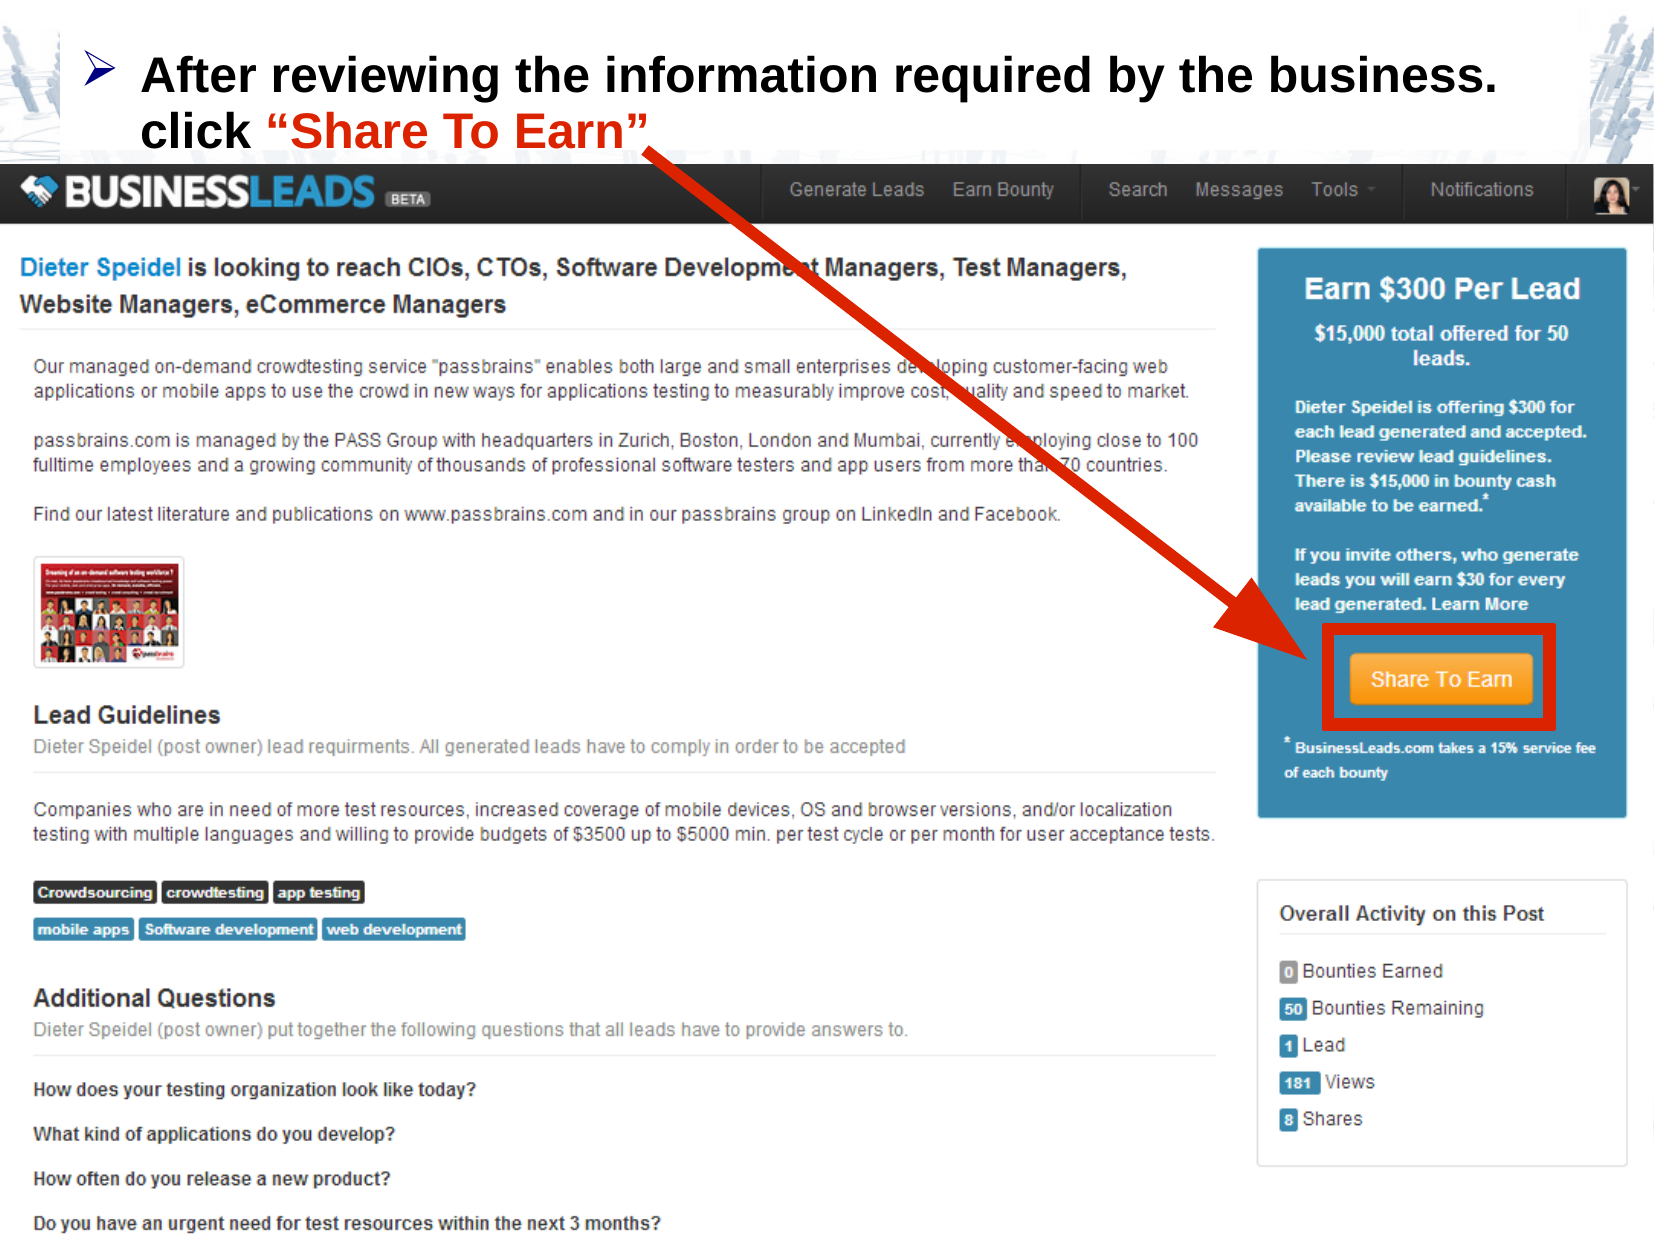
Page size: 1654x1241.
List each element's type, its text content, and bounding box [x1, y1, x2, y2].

picture [0, 3, 1654, 1241]
text_box [1323, 624, 1555, 730]
text_box [60, 0, 1591, 151]
list After reviewing the information required by the business. click “Share To Earn” [79, 47, 1579, 856]
